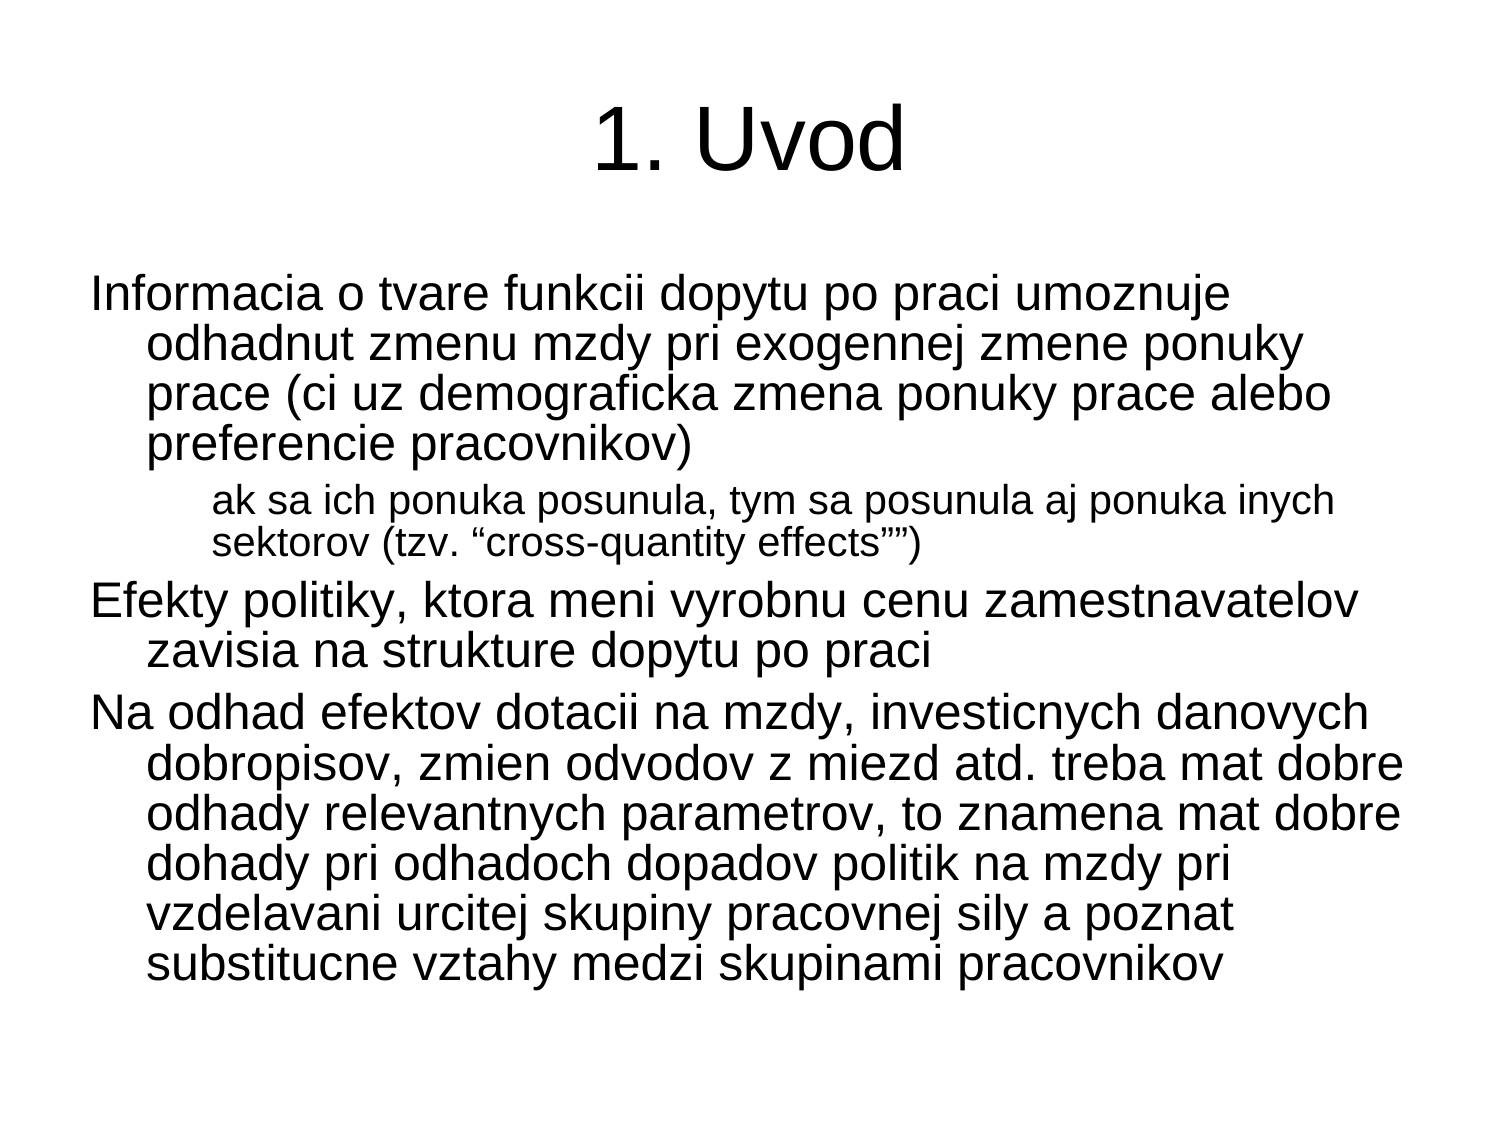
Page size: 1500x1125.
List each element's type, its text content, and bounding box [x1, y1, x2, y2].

title 1. Uvod [75, 45, 1426, 233]
list Informacia o tvare funkcii dopytu po praci umoznuje odhadnut zmenu mzdy pri exogennej zmene ponuky prace (ci uz demograficka zmena ponuky prace alebo preferencie pracovnikov) ak sa ich ponuka posunula, tym sa posunula aj ponuka inych sektorov (tzv. “cross-quantity effects””) Efekty politiky, ktora meni vyrobnu cenu zamestnavatelov zavisia na strukture dopytu po praci Na odhad efektov dotacii na mzdy, investicnych danovych dobropisov, zmien odvodov z miezd atd. treba mat dobre odhady relevantnych parametrov, to znamena mat dobre dohady pri odhadoch dopadov politik na mzdy pri vzdelavani urcitej skupiny pracovnej sily a poznat substitucne vztahy medzi skupinami pracovnikov [75, 262, 1426, 1101]
